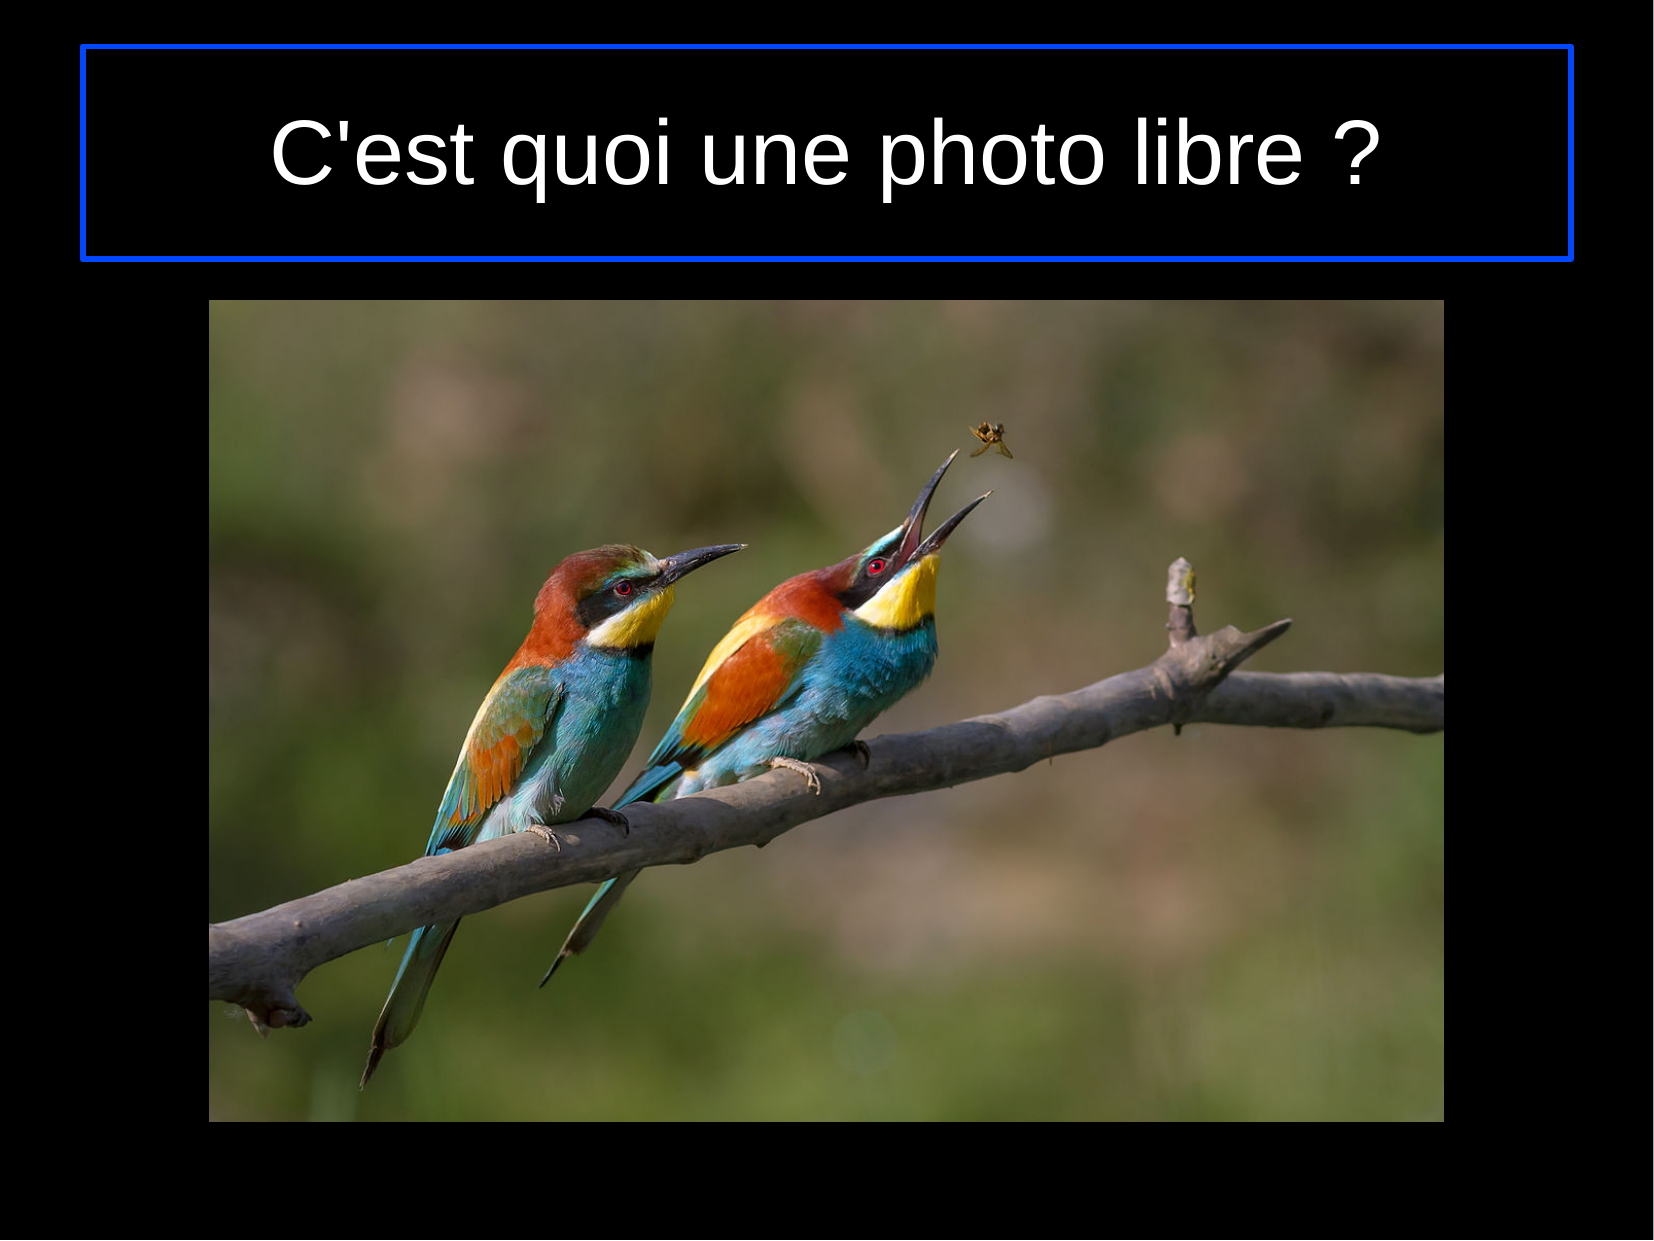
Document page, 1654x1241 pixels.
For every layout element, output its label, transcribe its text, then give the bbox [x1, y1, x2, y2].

title C'est quoi une photo libre ? [82, 46, 1571, 260]
picture [209, 300, 1444, 1123]
